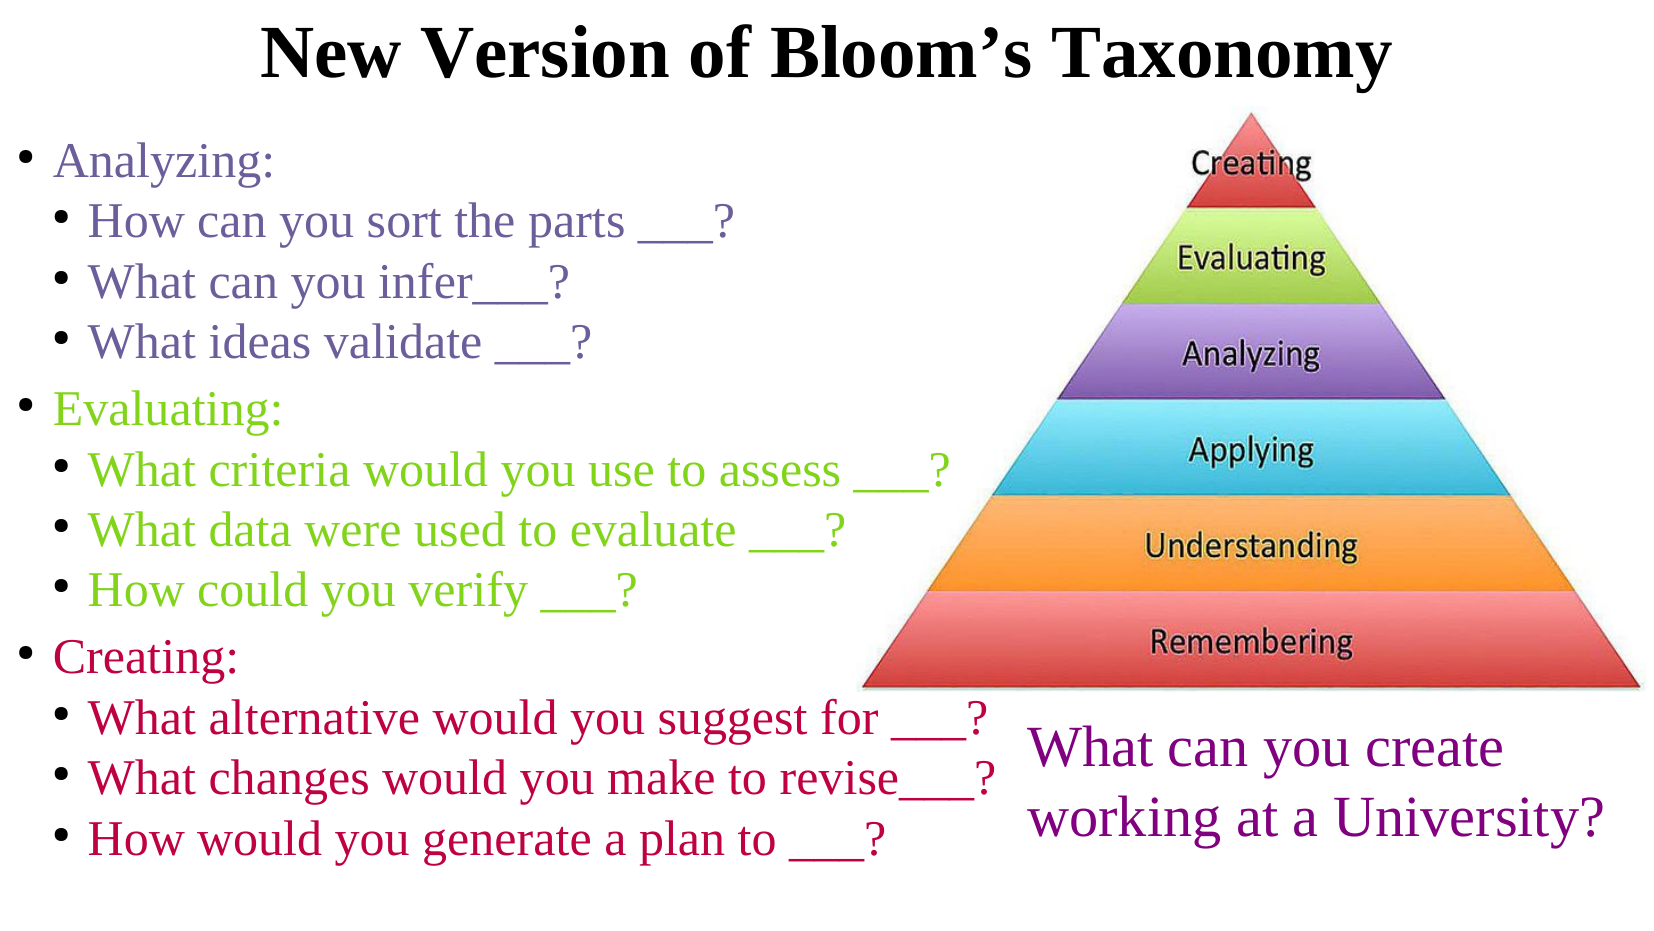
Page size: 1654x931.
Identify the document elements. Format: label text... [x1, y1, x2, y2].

text_box What can you create working at a University? [1012, 700, 1654, 876]
title New Version of Bloom’s Taxonomy [0, 0, 1654, 106]
list Analyzing: How can you sort the parts ___? What can you infer___? What ideas validate ___? Evaluating: What criteria would you use to assess ___? What data were used to evaluate ___? How could you verify ___? Creating: What alternative would you suggest for ___? What changes would you make to revise___? How would you generate a plan to ___? [2, 126, 1051, 901]
picture [856, 106, 1647, 692]
